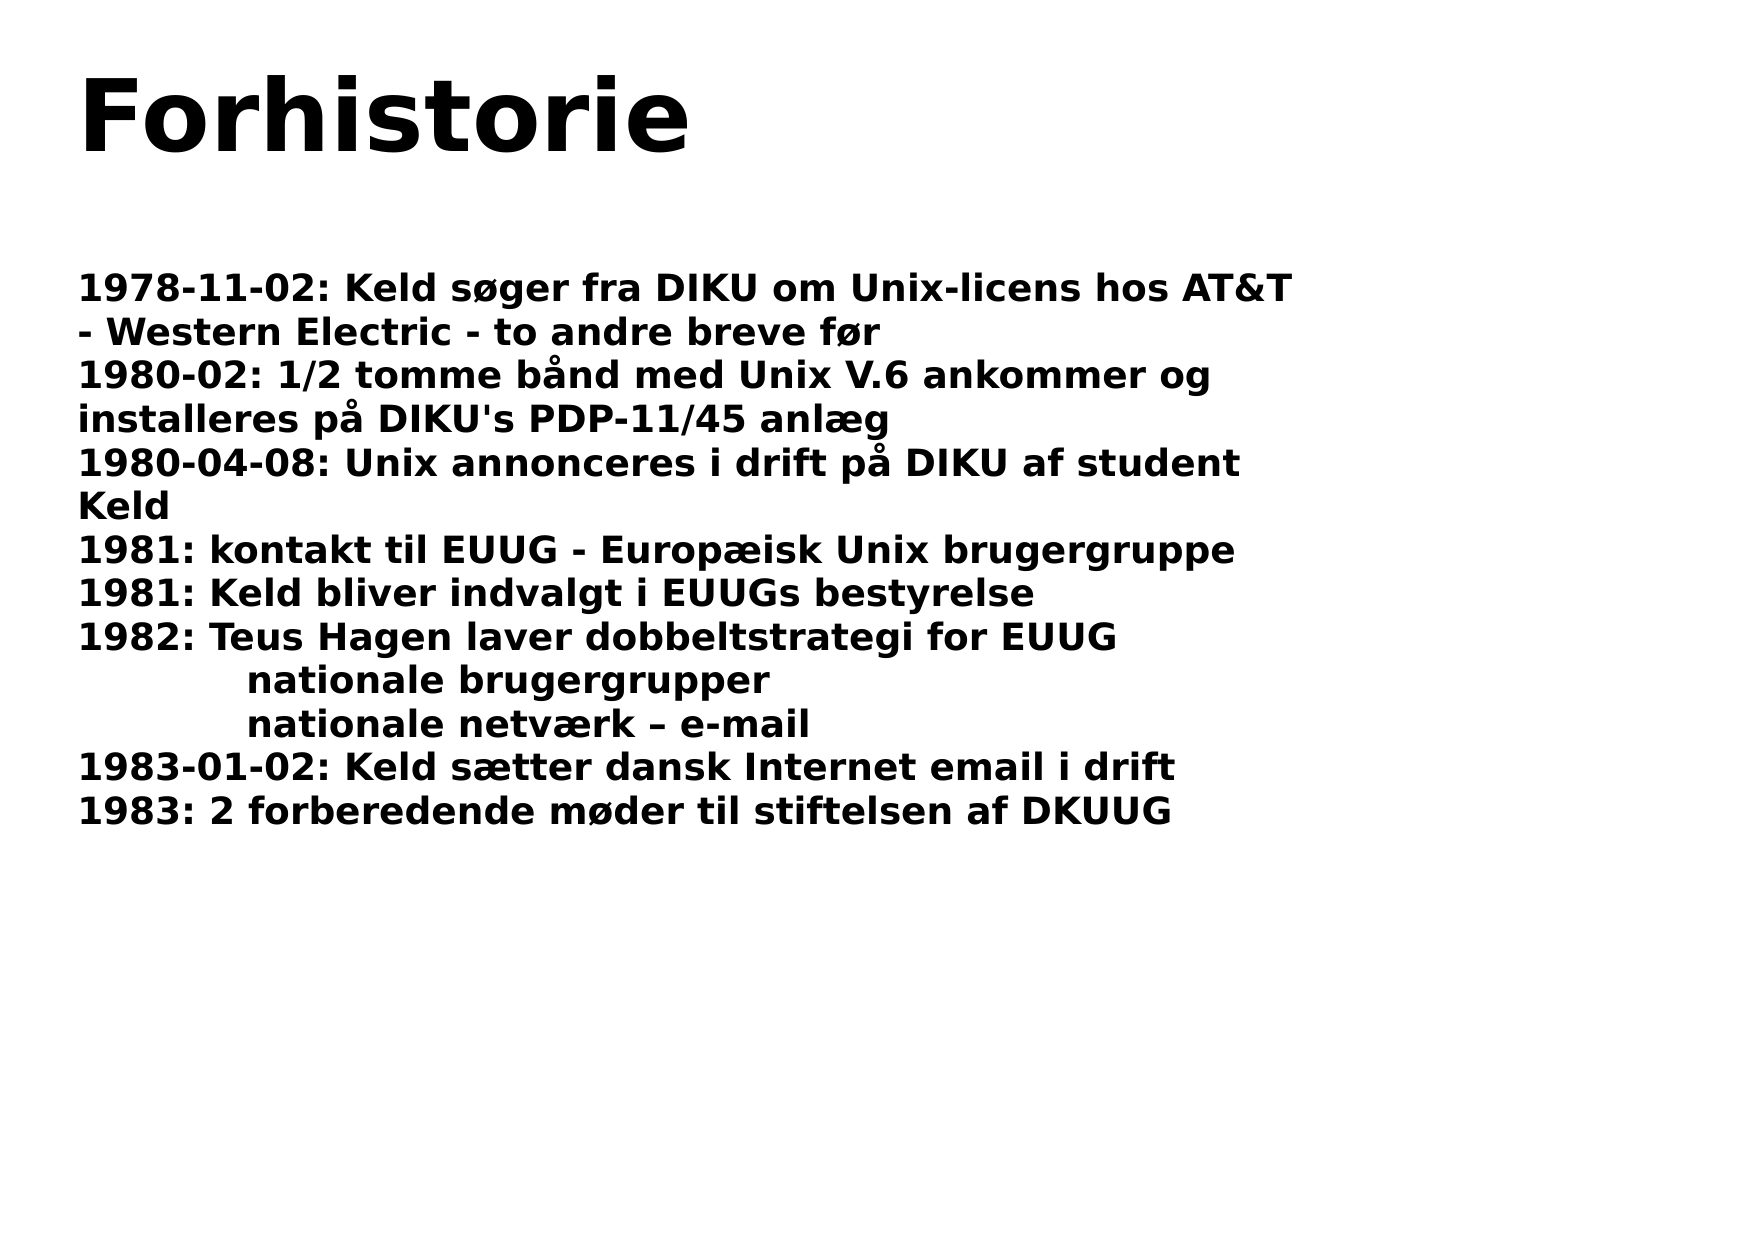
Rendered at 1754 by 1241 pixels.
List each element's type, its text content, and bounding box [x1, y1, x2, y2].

text_box 1978-11-02: Keld søger fra DIKU om Unix-licens hos AT&T - Western Electric - to andre breve før 1980-02: 1/2 tomme bånd med Unix V.6 ankommer og installeres på DIKU's PDP-11/45 anlæg 1980-04-08: Unix annonceres i drift på DIKU af student Keld 1981: kontakt til EUUG - Europæisk Unix brugergruppe 1981: Keld bliver indvalgt i EUUGs bestyrelse 1982: Teus Hagen laver dobbeltstrategi for EUUG nationale brugergrupper nationale netværk – e-mail 1983-01-02: Keld sætter dansk Internet email i drift 1983: 2 forberedende møder til stiftelsen af DKUUG [62, 259, 1336, 841]
text_box Forhistorie [62, 51, 1336, 183]
